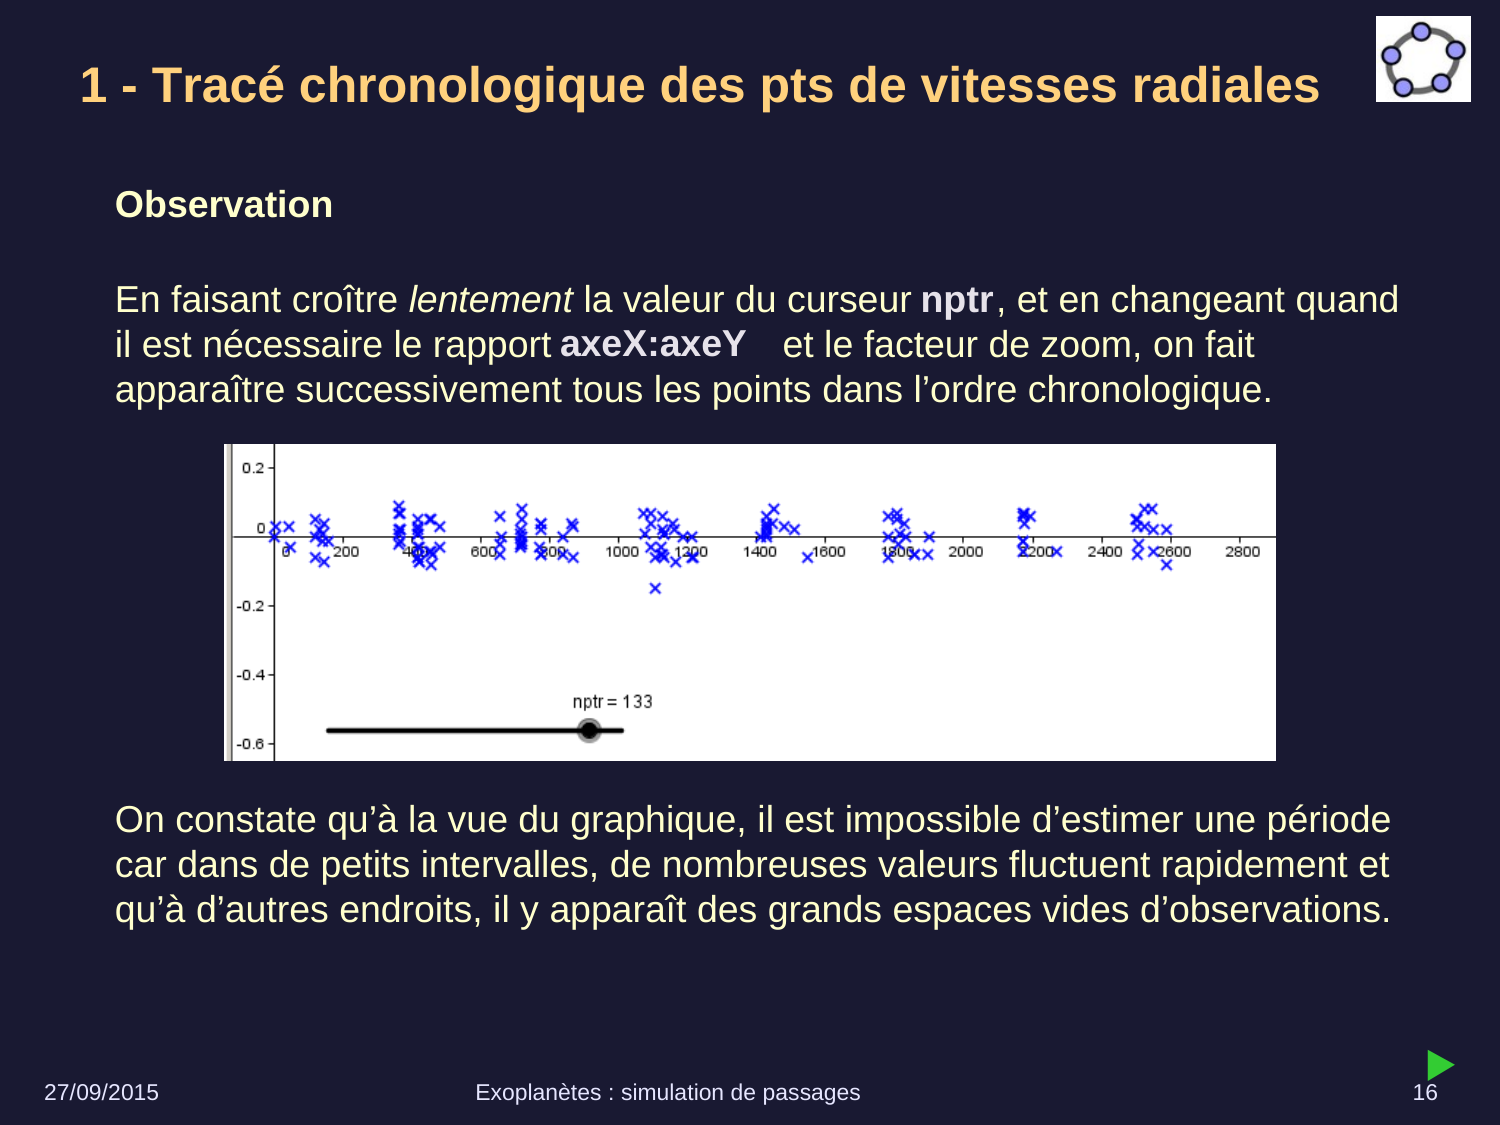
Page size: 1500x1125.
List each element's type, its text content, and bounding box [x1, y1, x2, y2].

text_box Observation [100, 172, 1424, 234]
text_box  [1409, 1034, 1475, 1096]
text_box nptr [905, 267, 1009, 328]
text_box axeX:axeY [545, 311, 762, 372]
picture [1376, 16, 1471, 102]
text_box 1 - Tracé chronologique des pts de vitesses radiales [64, 44, 1424, 120]
text_box En faisant croître lentement la valeur du curseur , et en changeant quand il est nécessaire le rapport et le facteur de zoom, on fait apparaître successivement tous les points dans l’ordre chronologique. [100, 267, 1424, 418]
picture [224, 444, 1276, 761]
text_box On constate qu’à la vue du graphique, il est impossible d’estimer une période car dans de petits intervalles, de nombreuses valeurs fluctuent rapidement et qu’à d’autres endroits, il y apparaît des grands espaces vides d’observations. [100, 786, 1424, 938]
